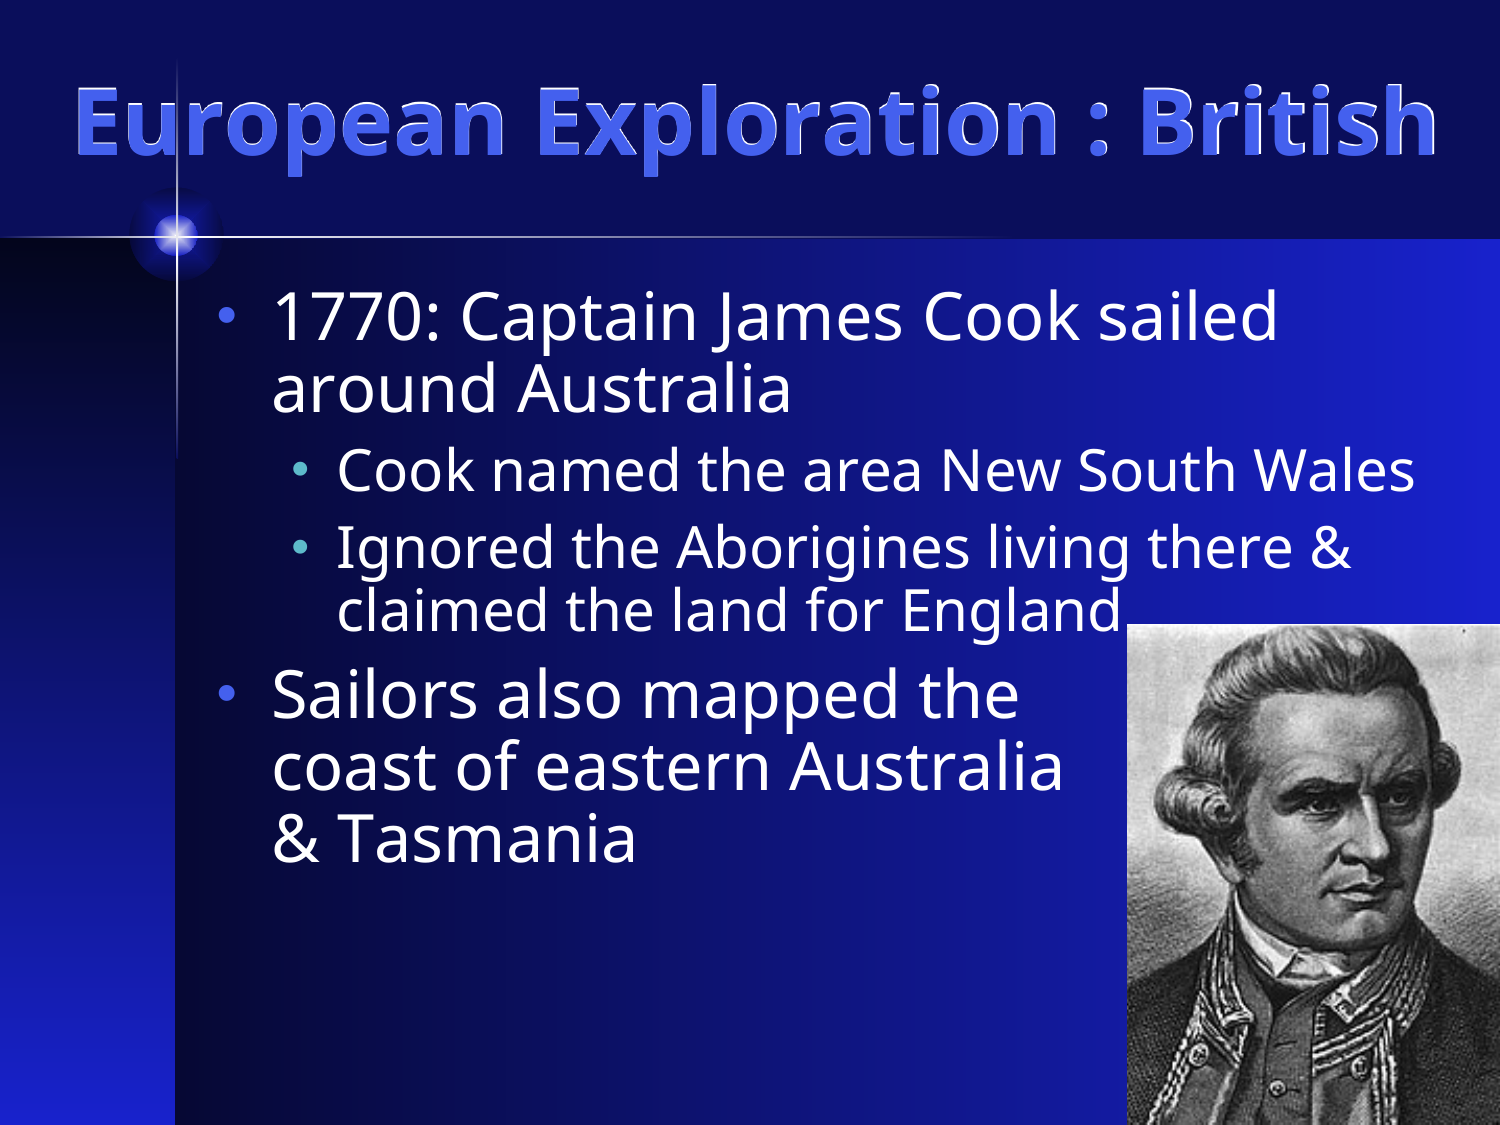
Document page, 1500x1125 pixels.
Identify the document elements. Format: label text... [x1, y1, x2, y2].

list 1770: Captain James Cook sailed around Australia Cook named the area New South Wales Ignored the Aborigines living there & claimed the land for England Sailors also mapped the coast of eastern Australia & Tasmania [200, 275, 1476, 1026]
title European Exploration : British [24, 24, 1488, 213]
picture [1127, 624, 1500, 1125]
